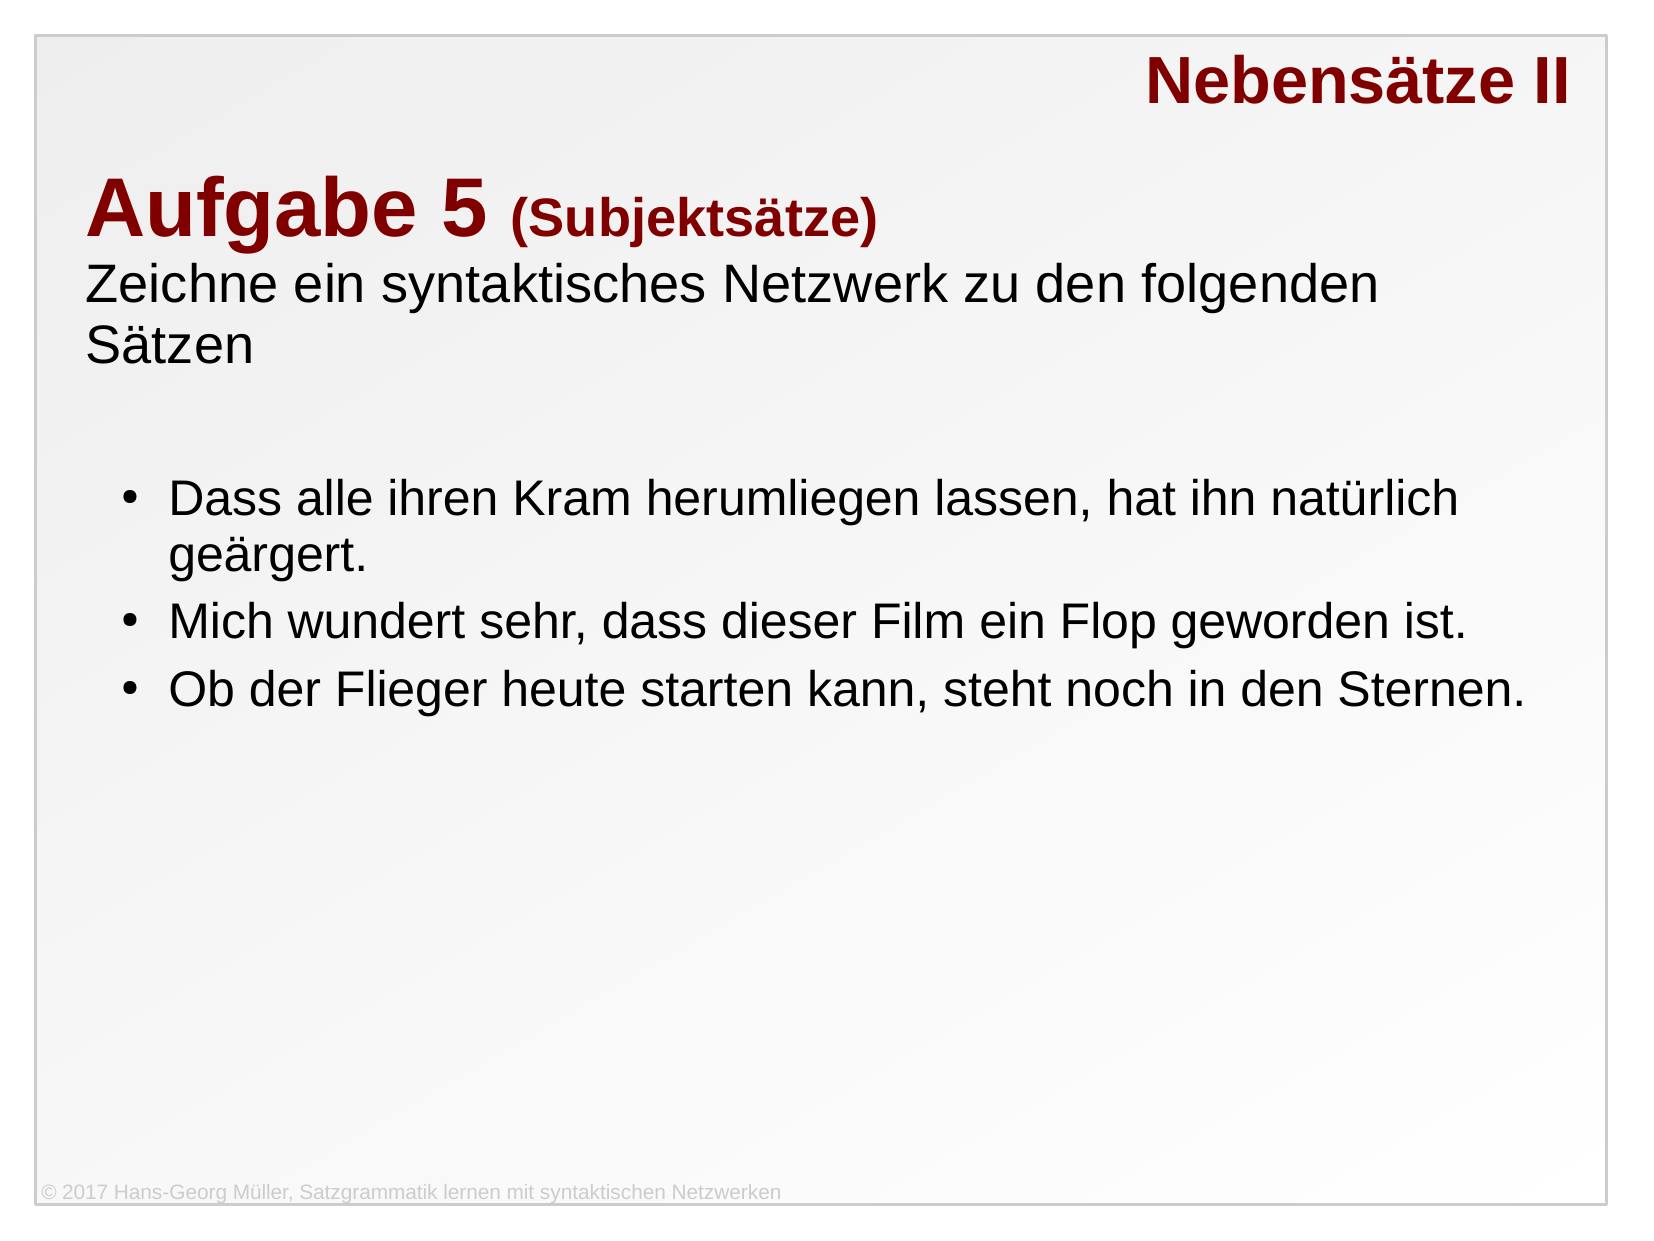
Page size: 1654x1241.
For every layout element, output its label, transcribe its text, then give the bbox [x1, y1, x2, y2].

text_box Aufgabe 5 (Subjektsätze) Zeichne ein syntaktisches Netzwerk zu den folgenden Sätzen [70, 153, 1571, 430]
text_box Dass alle ihren Kram herumliegen lassen, hat ihn natürlich geärgert. Mich wundert sehr, dass dieser Film ein Flop geworden ist. Ob der Flieger heute starten kann, steht noch in den Sternen. [106, 462, 1560, 1193]
title Nebensätze II [82, 43, 1572, 193]
